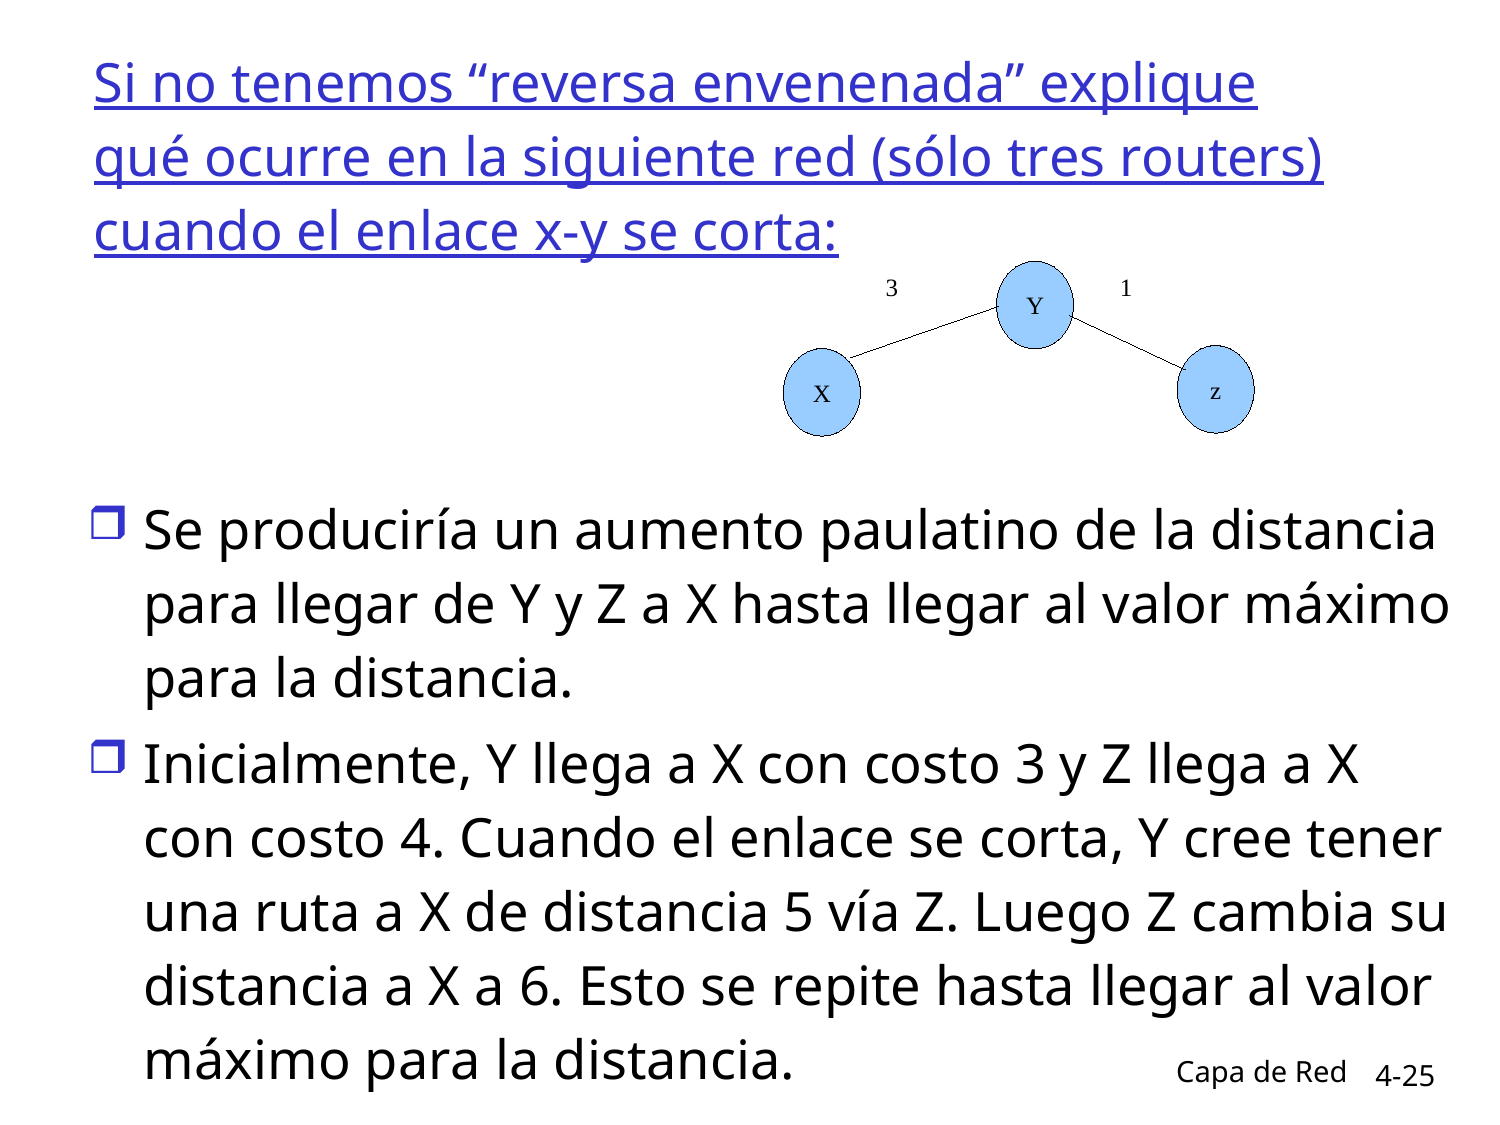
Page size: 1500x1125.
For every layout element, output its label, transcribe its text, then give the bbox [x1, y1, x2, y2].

list Se produciría un aumento paulatino de la distancia para llegar de Y y Z a X hasta llegar al valor máximo para la distancia. Inicialmente, Y llega a X con costo 3 y Z llega a X con costo 4. Cuando el enlace se corta, Y cree tener una ruta a X de distancia 5 vía Z. Luego Z cambia su distancia a X a 6. Esto se repite hasta llegar al valor máximo para la distancia. [87, 491, 1463, 984]
text_box z [1177, 345, 1255, 434]
text_box 3 [870, 264, 933, 355]
title Si no tenemos “reversa envenenada” explique qué ocurre en la siguiente red (sólo tres routers) cuando el enlace x-y se corta: [93, 65, 1369, 246]
text_box Y [996, 261, 1074, 349]
text_box 1 [1104, 264, 1167, 355]
text_box X [783, 348, 861, 437]
